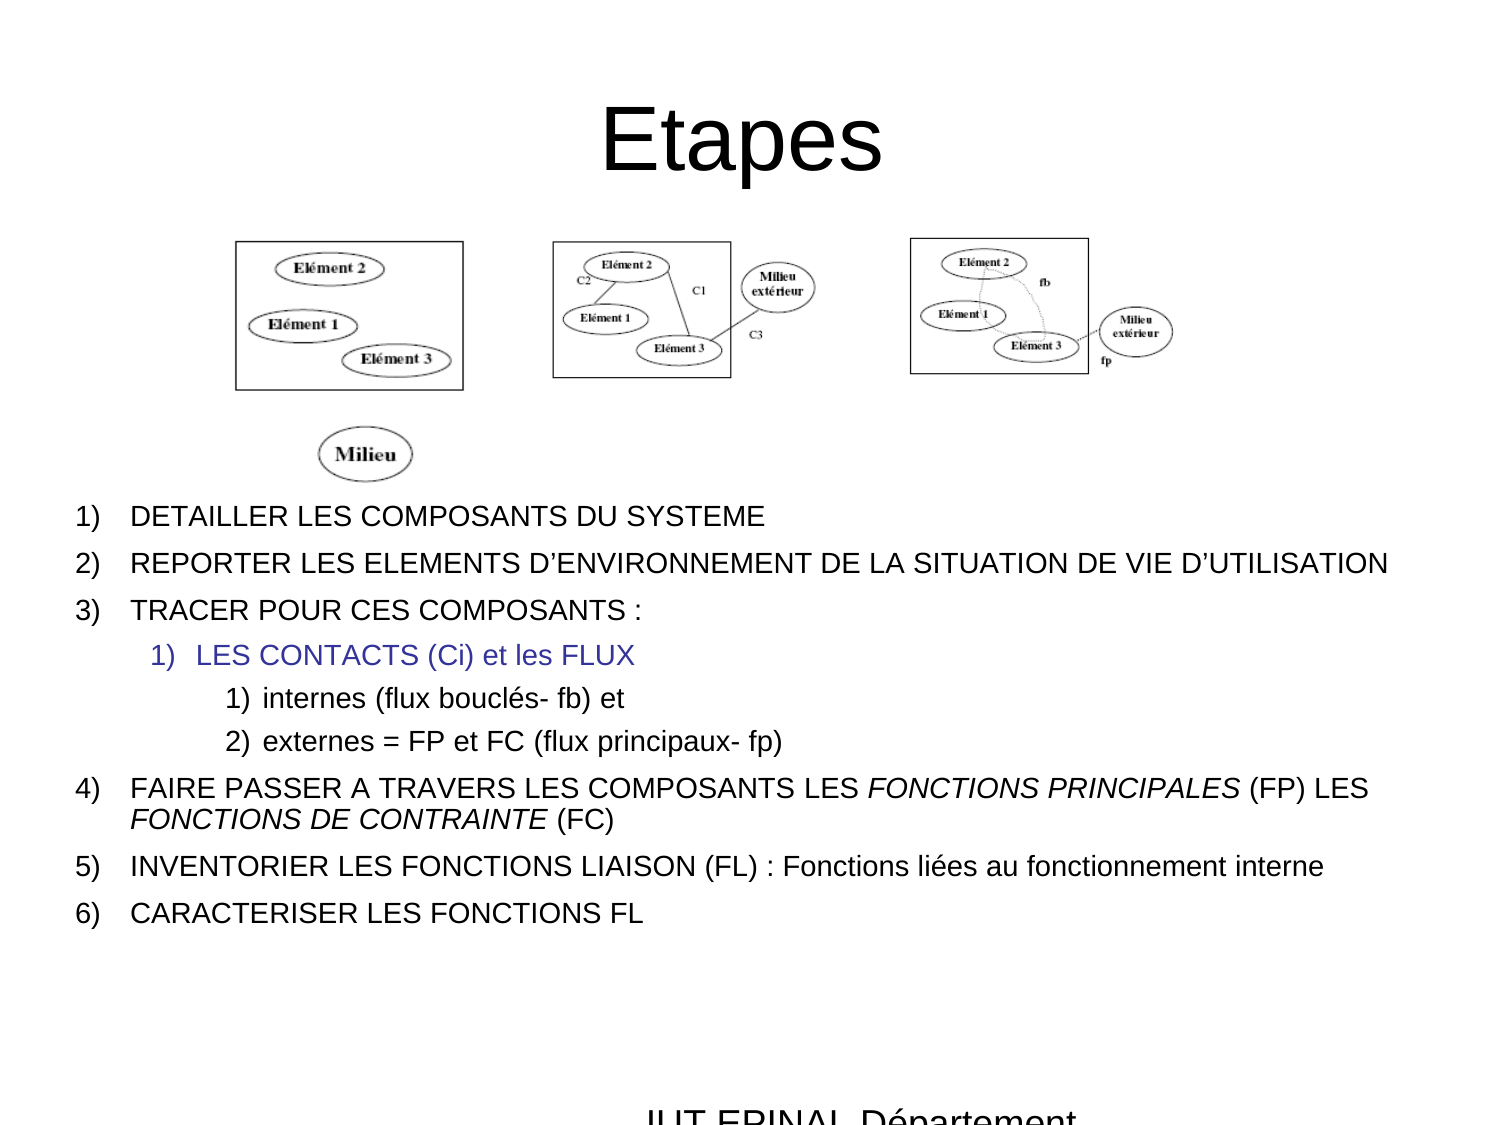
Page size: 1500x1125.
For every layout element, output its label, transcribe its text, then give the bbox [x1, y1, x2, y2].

picture [901, 230, 1182, 398]
picture [547, 229, 827, 402]
list DETAILLER LES COMPOSANTS DU SYSTEME REPORTER LES ELEMENTS D’ENVIRONNEMENT DE LA SITUATION DE VIE D’UTILISATION TRACER POUR CES COMPOSANTS : LES CONTACTS (Ci) et les FLUX internes (flux bouclés- fb) et externes = FP et FC (flux principaux- fp) FAIRE PASSER A TRAVERS LES COMPOSANTS LES FONCTIONS PRINCIPALES (FP) LES FONCTIONS DE CONTRAINTE (FC) INVENTORIER LES FONCTIONS LIAISON (FL) : Fonctions liées au fonctionnement interne CARACTERISER LES FONCTIONS FL [75, 502, 1425, 1005]
title Etapes [67, 23, 1418, 260]
picture [219, 236, 473, 497]
